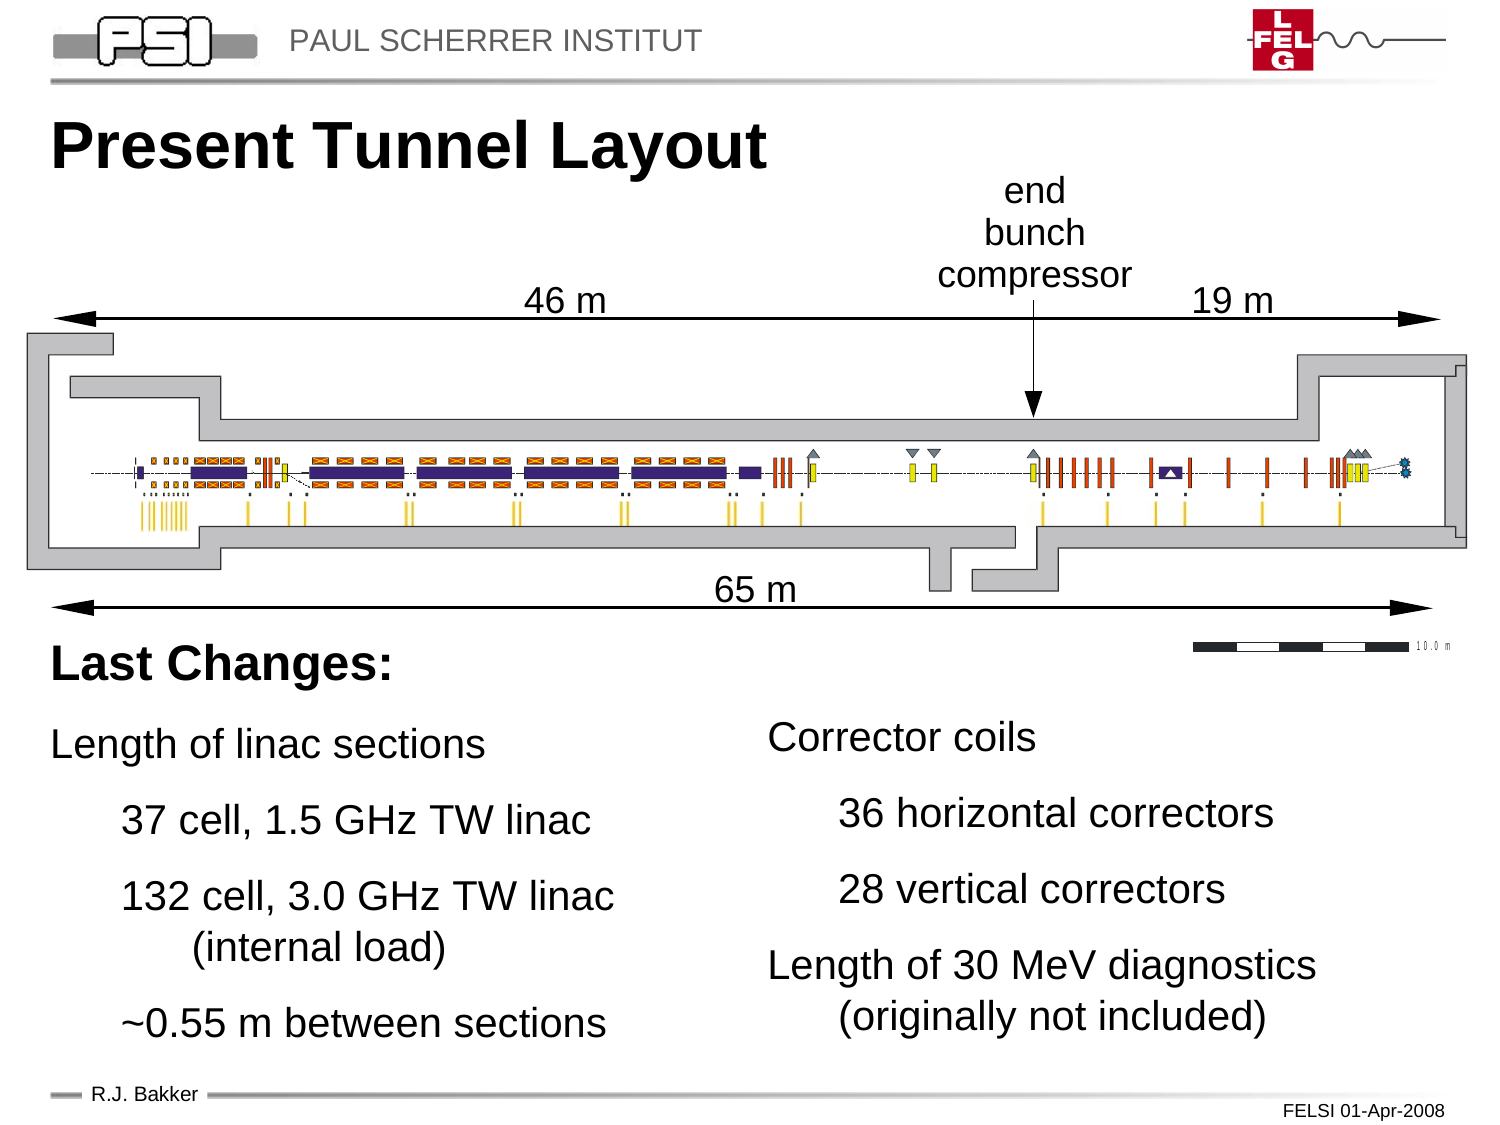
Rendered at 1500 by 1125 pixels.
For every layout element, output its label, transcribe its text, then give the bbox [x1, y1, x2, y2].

picture [50, 78, 1447, 85]
picture [1246, 8, 1447, 72]
picture [52, 15, 260, 69]
picture [26, 332, 1468, 652]
text_box 65 m [699, 560, 813, 618]
text_box 46 m [509, 271, 623, 329]
picture [50, 1092, 82, 1099]
list Last Changes: Length of linac sections 37 cell, 1.5 GHz TW linac 132 cell, 3.0 GHz TW linac (internal load) ~0.55 m between sections [50, 629, 734, 1073]
picture [208, 1092, 1447, 1099]
title Present Tunnel Layout [50, 101, 1450, 190]
text_box 19 m [1176, 271, 1290, 317]
list Corrector coils 36 horizontal correctors 28 vertical correctors Length of 30 MeV diagnostics (originally not included) [767, 708, 1451, 1073]
text_box 19 m [1176, 320, 1290, 329]
text_box end bunch compressor [922, 161, 1148, 303]
